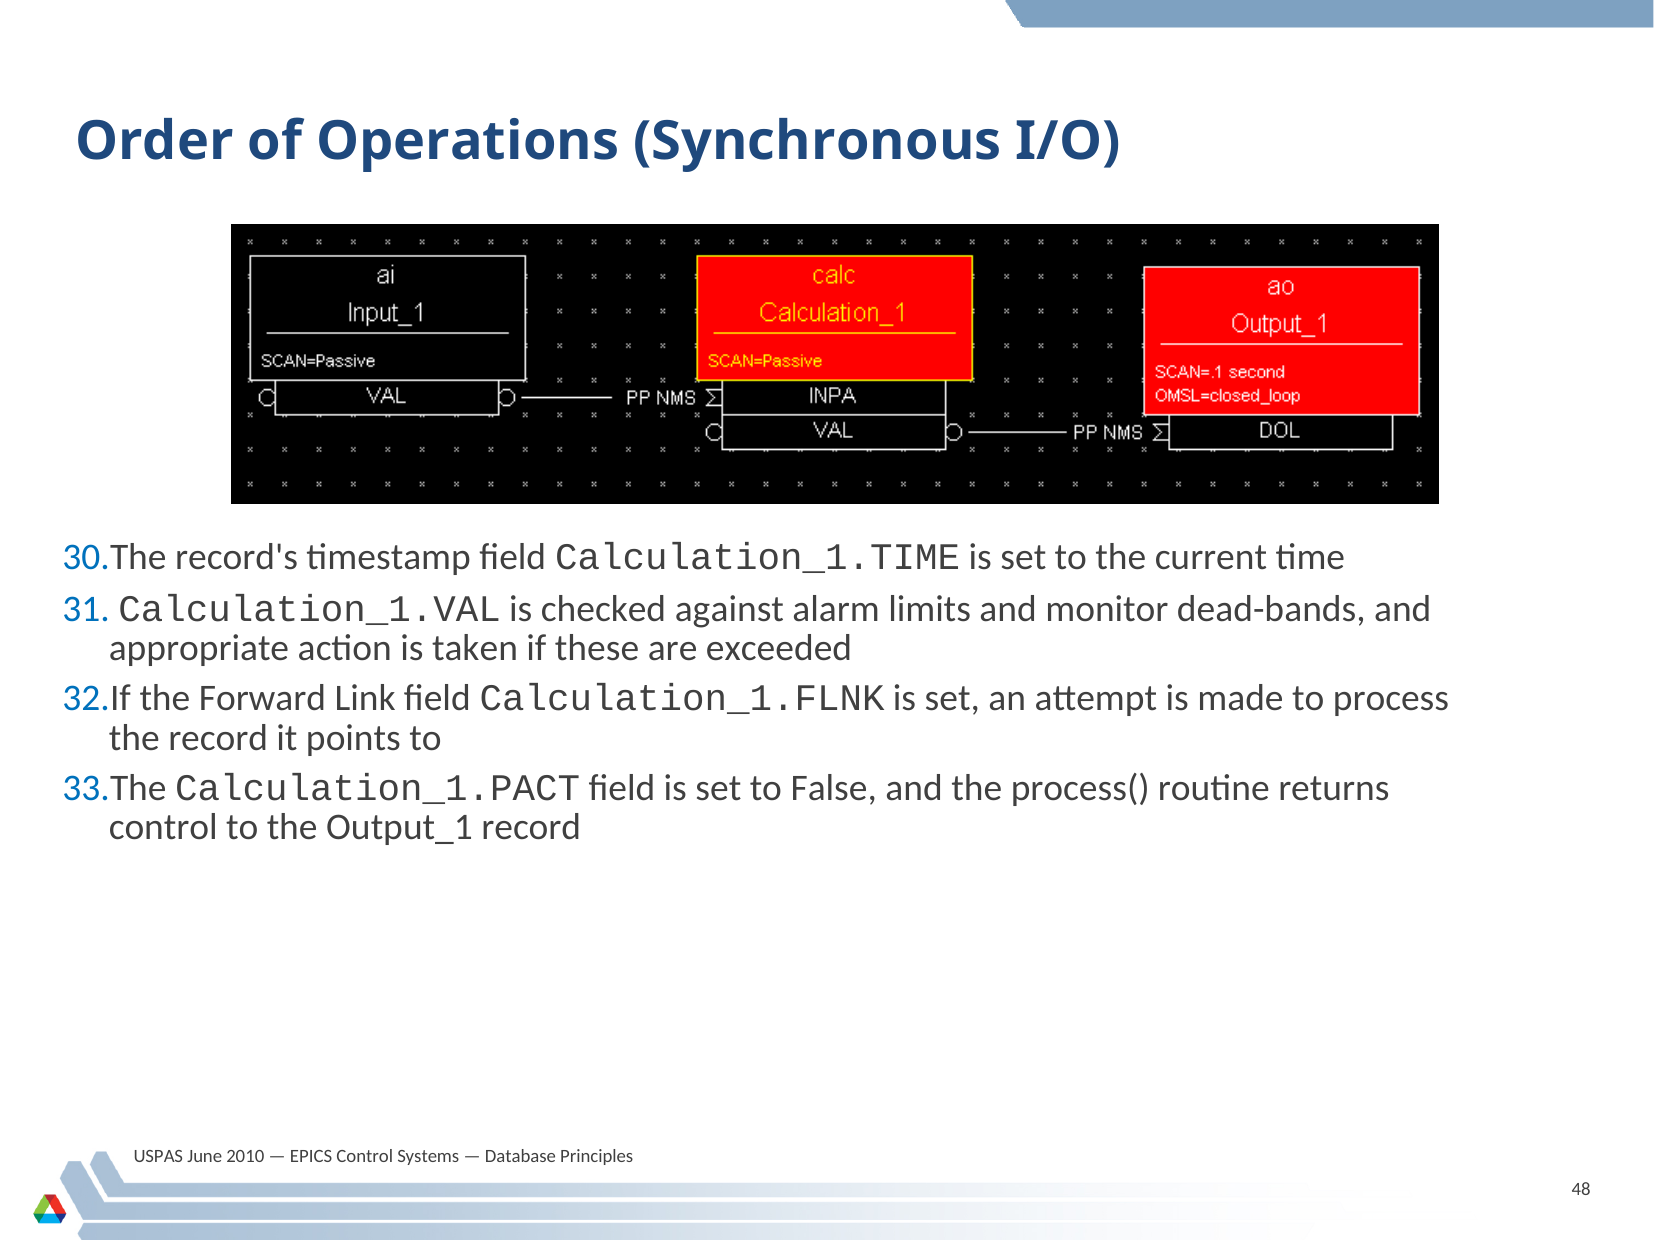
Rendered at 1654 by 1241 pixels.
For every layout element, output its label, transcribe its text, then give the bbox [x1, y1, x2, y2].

title Order of Operations (Synchronous I/O) [75, 45, 1426, 233]
picture [0, 1143, 1654, 1240]
picture [0, 0, 1654, 29]
list The record's timestamp field Calculation_1.TIME is set to the current time Calculation_1.VAL is checked against alarm limits and monitor dead-bands, and appropriate action is taken if these are exceeded If the Forward Link field Calculation_1.FLNK is set, an attempt is made to process the record it points to The Calculation_1.PACT field is set to False, and the process() routine returns control to the Output_1 record [62, 538, 1498, 915]
picture [231, 224, 1439, 504]
